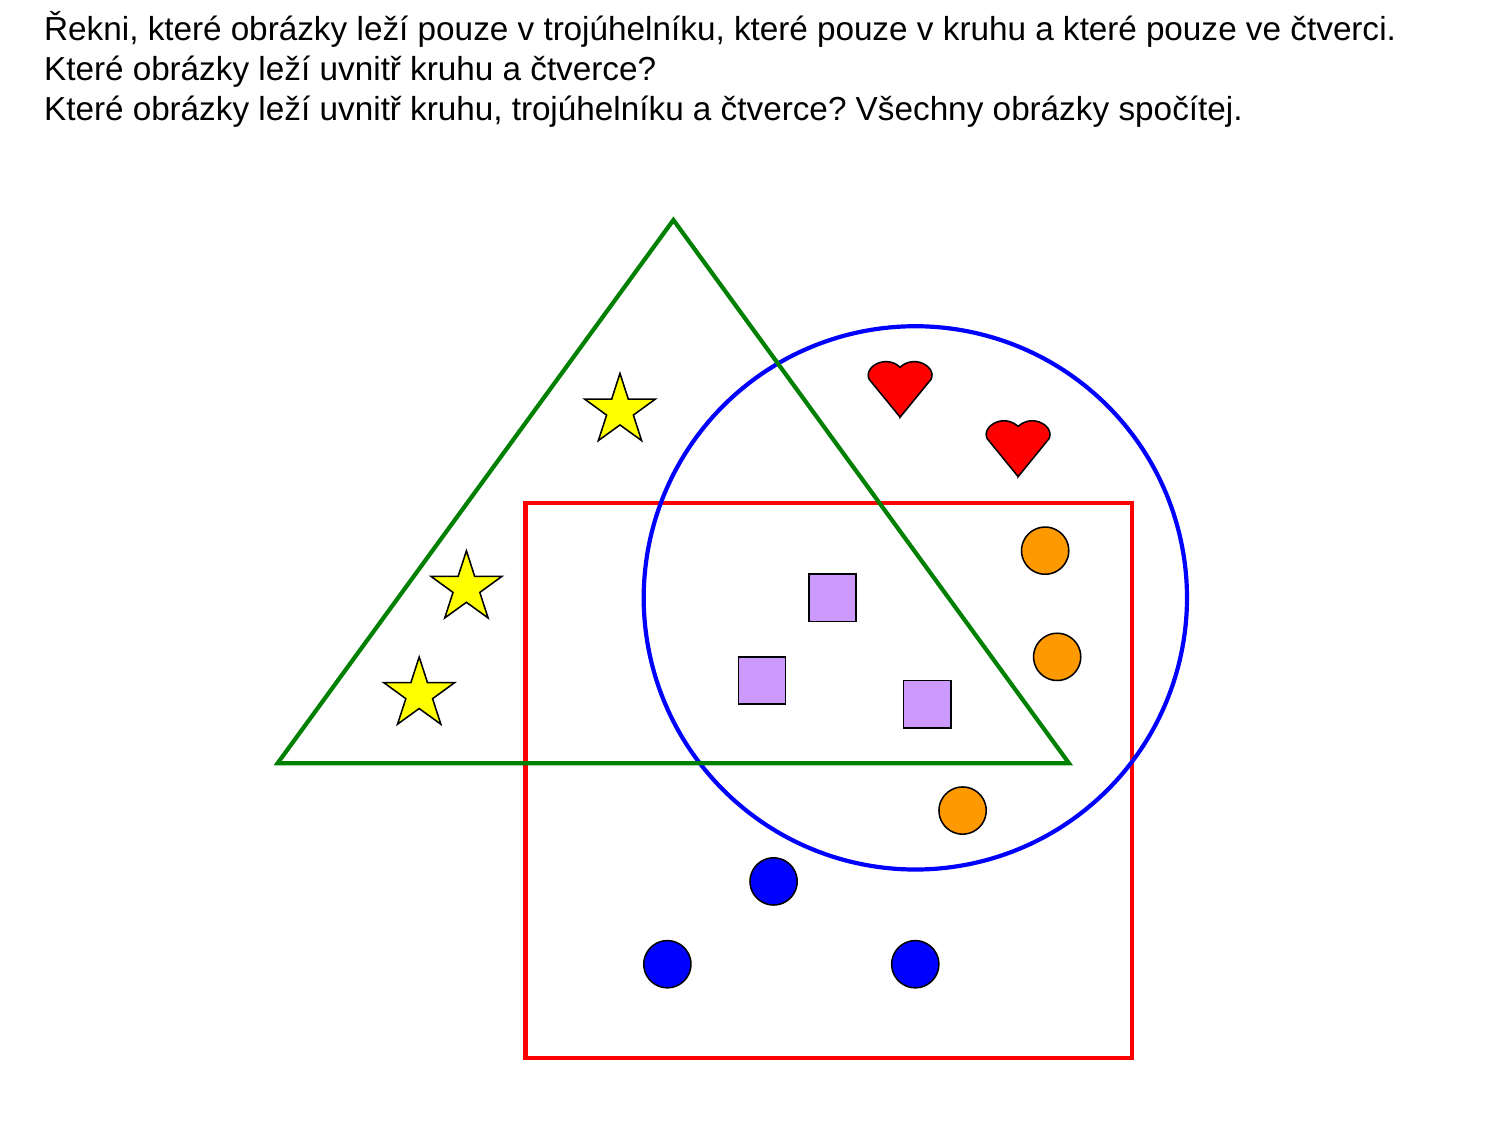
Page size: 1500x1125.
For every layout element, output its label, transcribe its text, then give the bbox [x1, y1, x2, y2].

text_box [383, 656, 455, 725]
text_box [891, 940, 939, 988]
text_box Řekni, které obrázky leží pouze v trojúhelníku, které pouze v kruhu a které pouze ve čtverci. Které obrázky leží uvnitř kruhu a čtverce? Které obrázky leží uvnitř kruhu, trojúhelníku a čtverce? Všechny obrázky spočítej. [29, 0, 1469, 136]
text_box [986, 420, 1051, 477]
text_box [903, 680, 951, 728]
text_box [750, 857, 798, 906]
text_box [584, 373, 656, 441]
text_box [868, 361, 933, 418]
text_box [1021, 527, 1069, 575]
text_box [938, 786, 987, 835]
text_box [430, 550, 502, 618]
text_box [1033, 633, 1081, 681]
text_box [738, 657, 786, 705]
text_box [643, 940, 691, 988]
text_box [809, 574, 857, 622]
